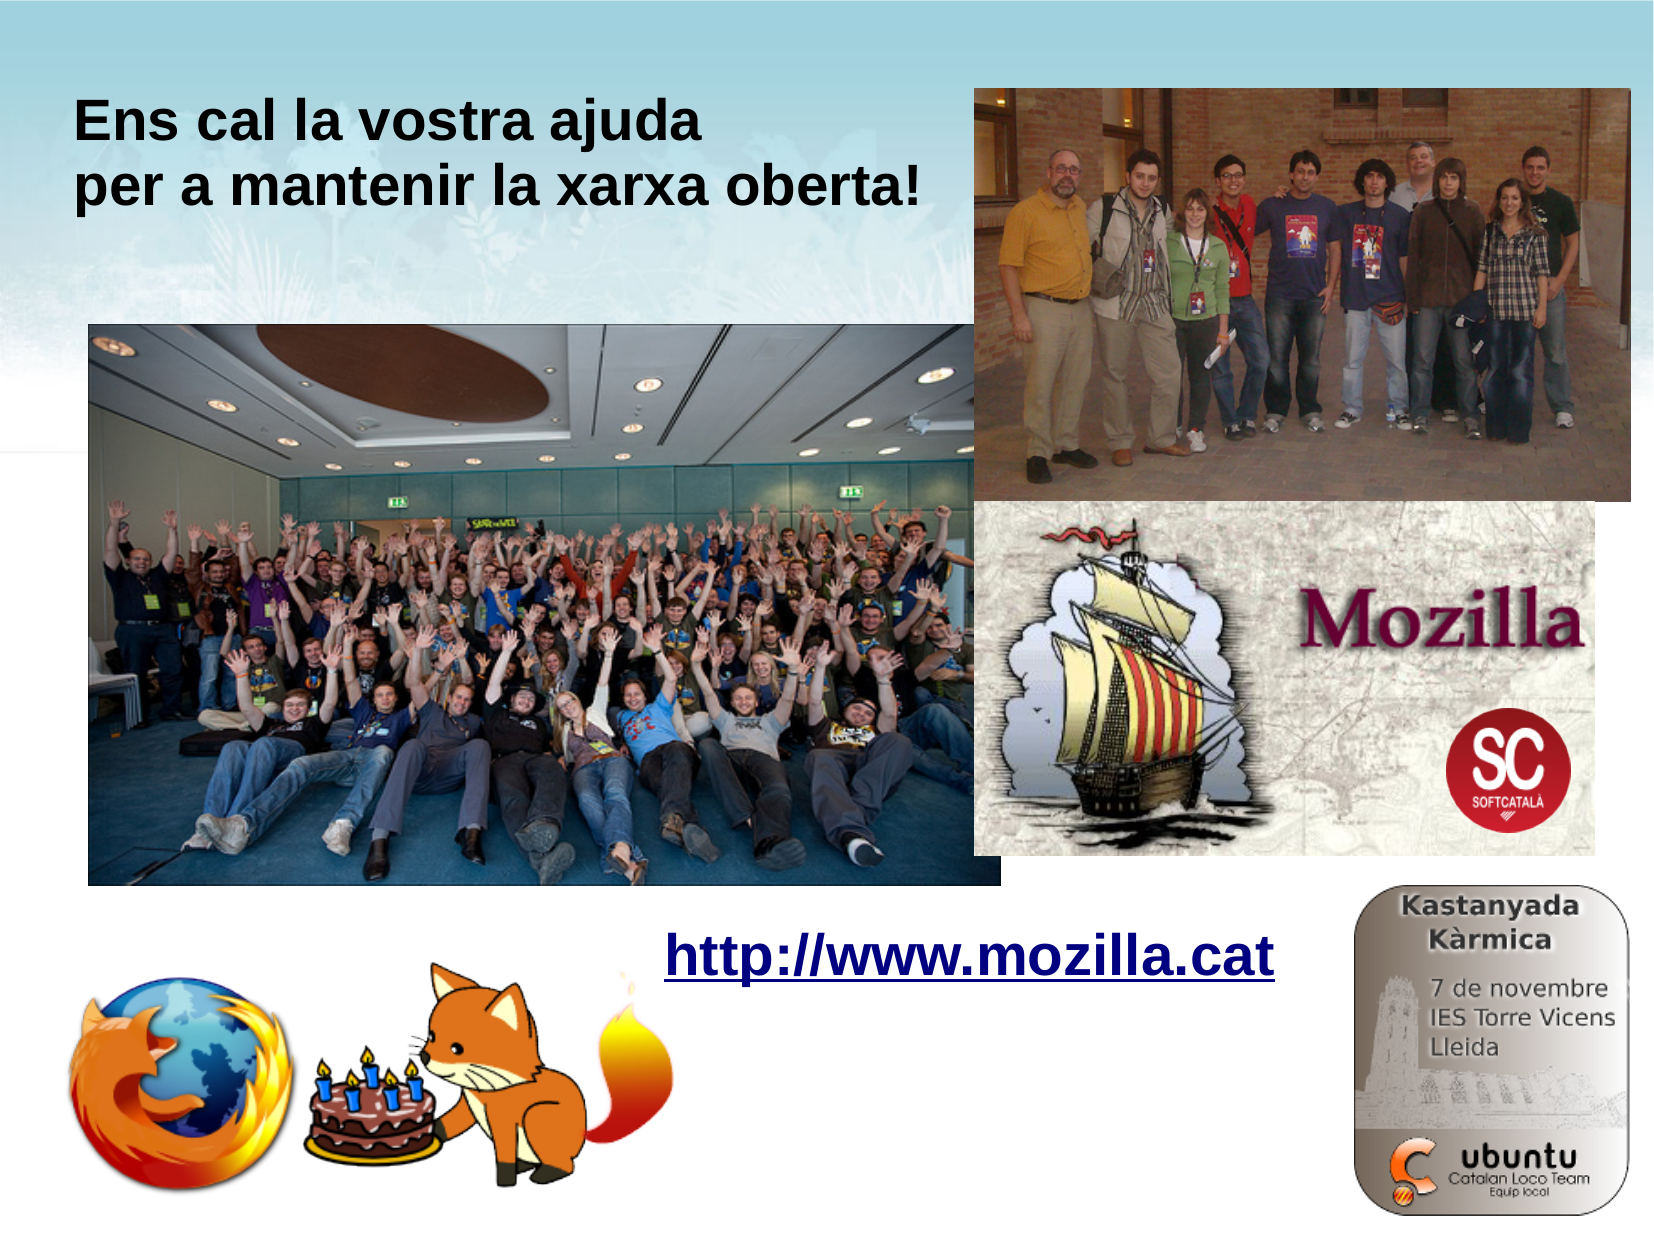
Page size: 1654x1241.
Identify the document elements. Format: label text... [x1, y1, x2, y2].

picture [0, 0, 1654, 1240]
text_box Ens cal la vostra ajuda per a mantenir la xarxa oberta! [59, 80, 939, 226]
text_box http://www.mozilla.cat [649, 915, 1329, 1004]
